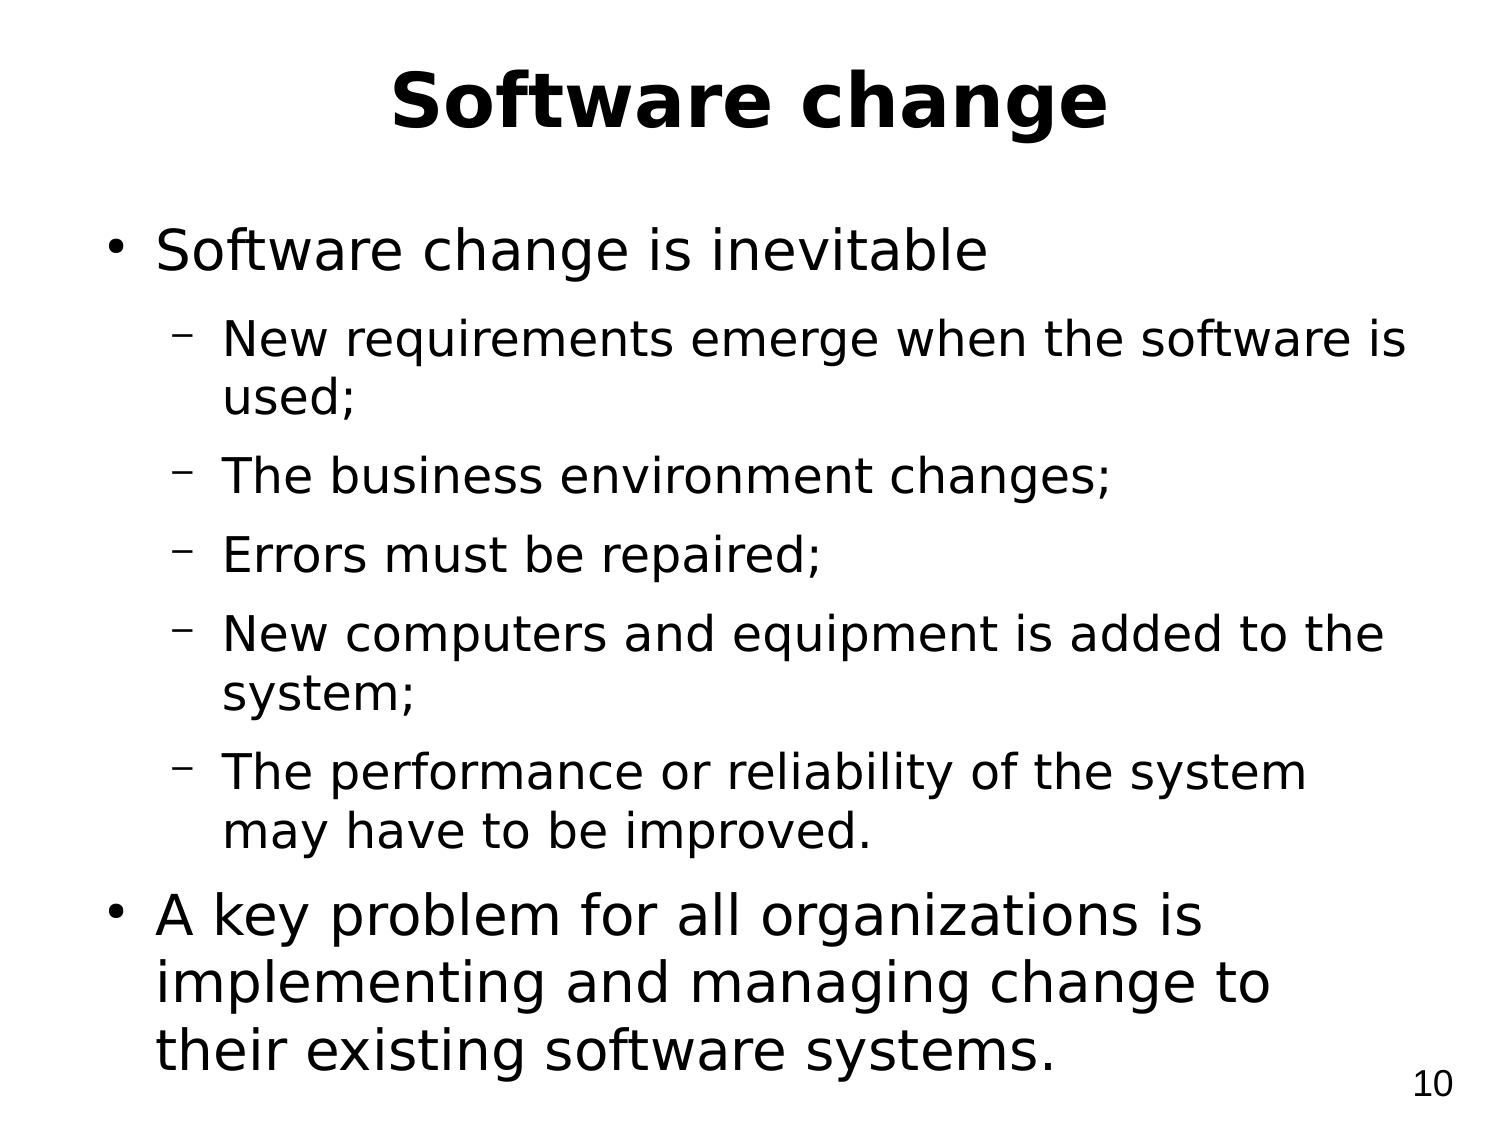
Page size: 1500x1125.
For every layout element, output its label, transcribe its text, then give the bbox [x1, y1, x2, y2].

title Software change [75, 44, 1425, 177]
list Software change is inevitable New requirements emerge when the software is used; The business environment changes; Errors must be repaired; New computers and equipment is added to the system; The performance or reliability of the system may have to be improved. A key problem for all organizations is implementing and managing change to their existing software systems. [75, 206, 1425, 1093]
